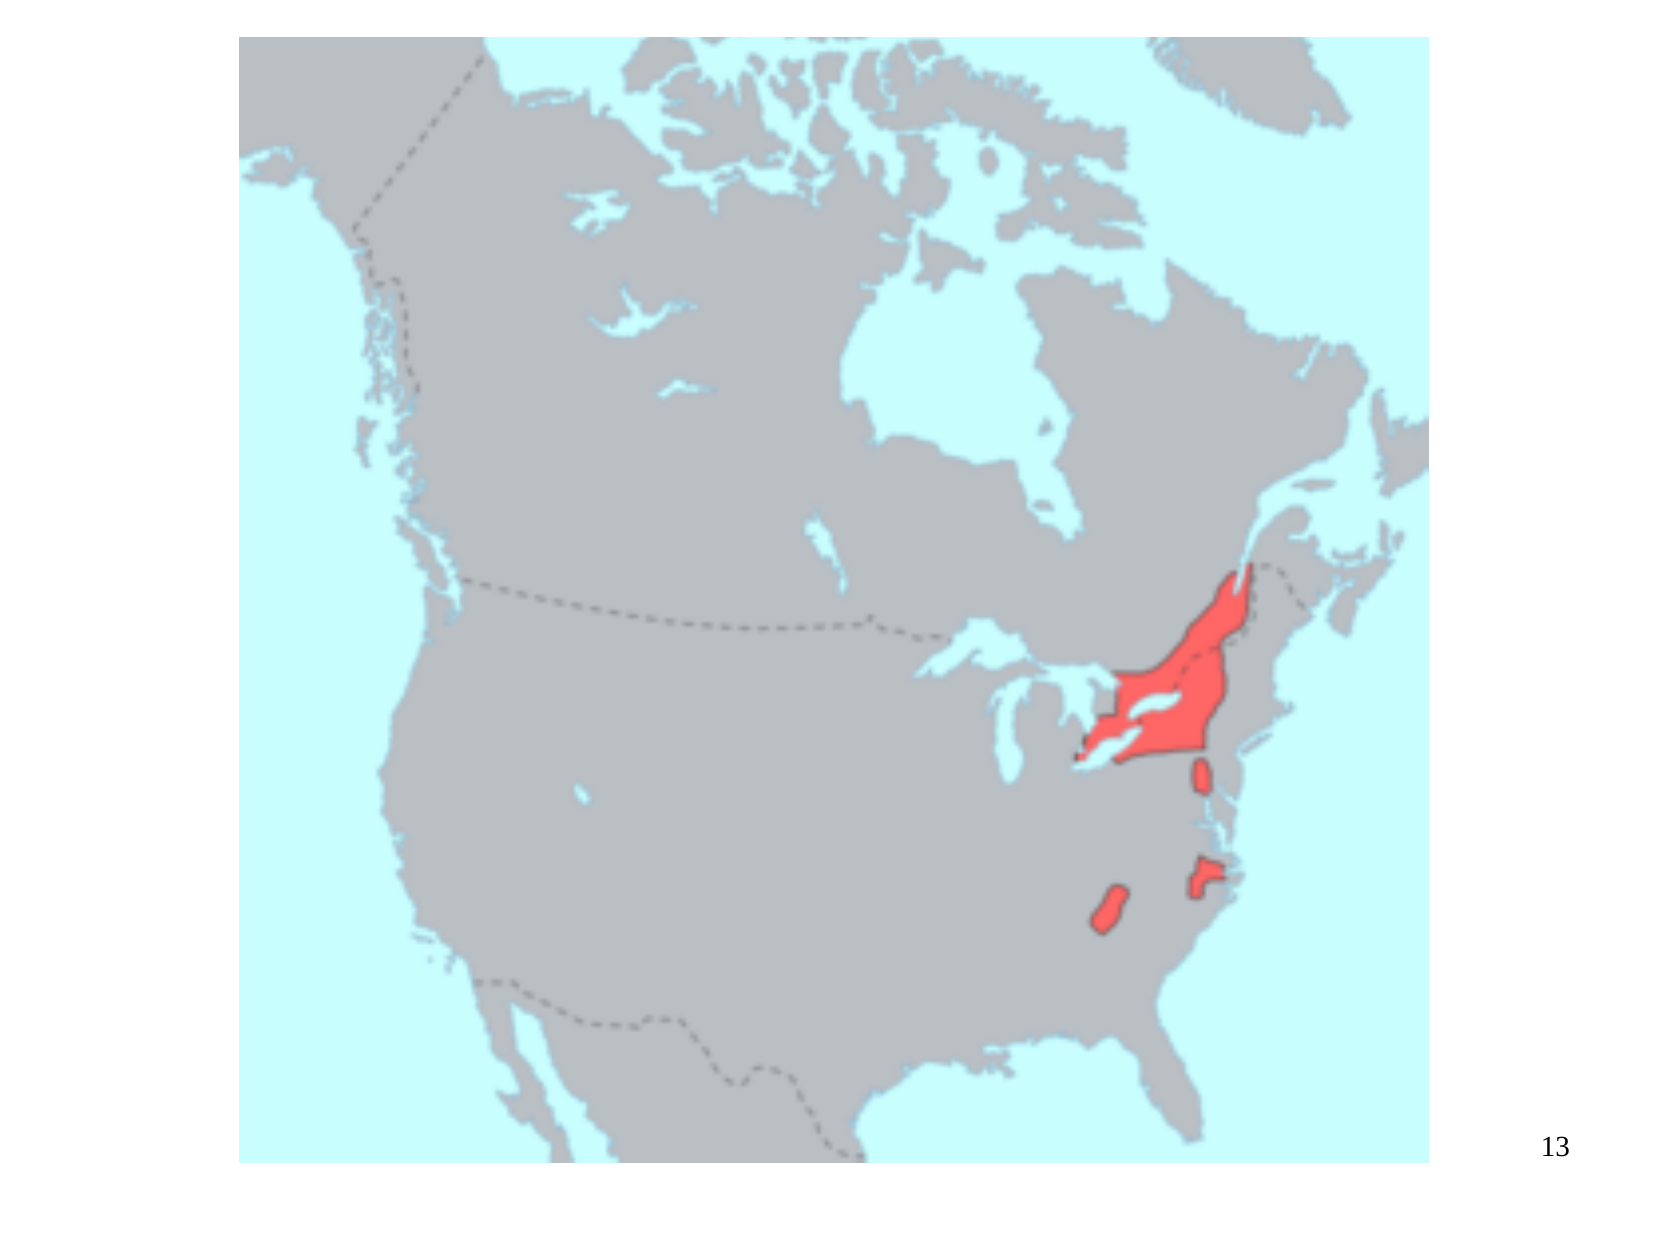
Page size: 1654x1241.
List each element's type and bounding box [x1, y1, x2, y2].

picture [239, 37, 1429, 1163]
